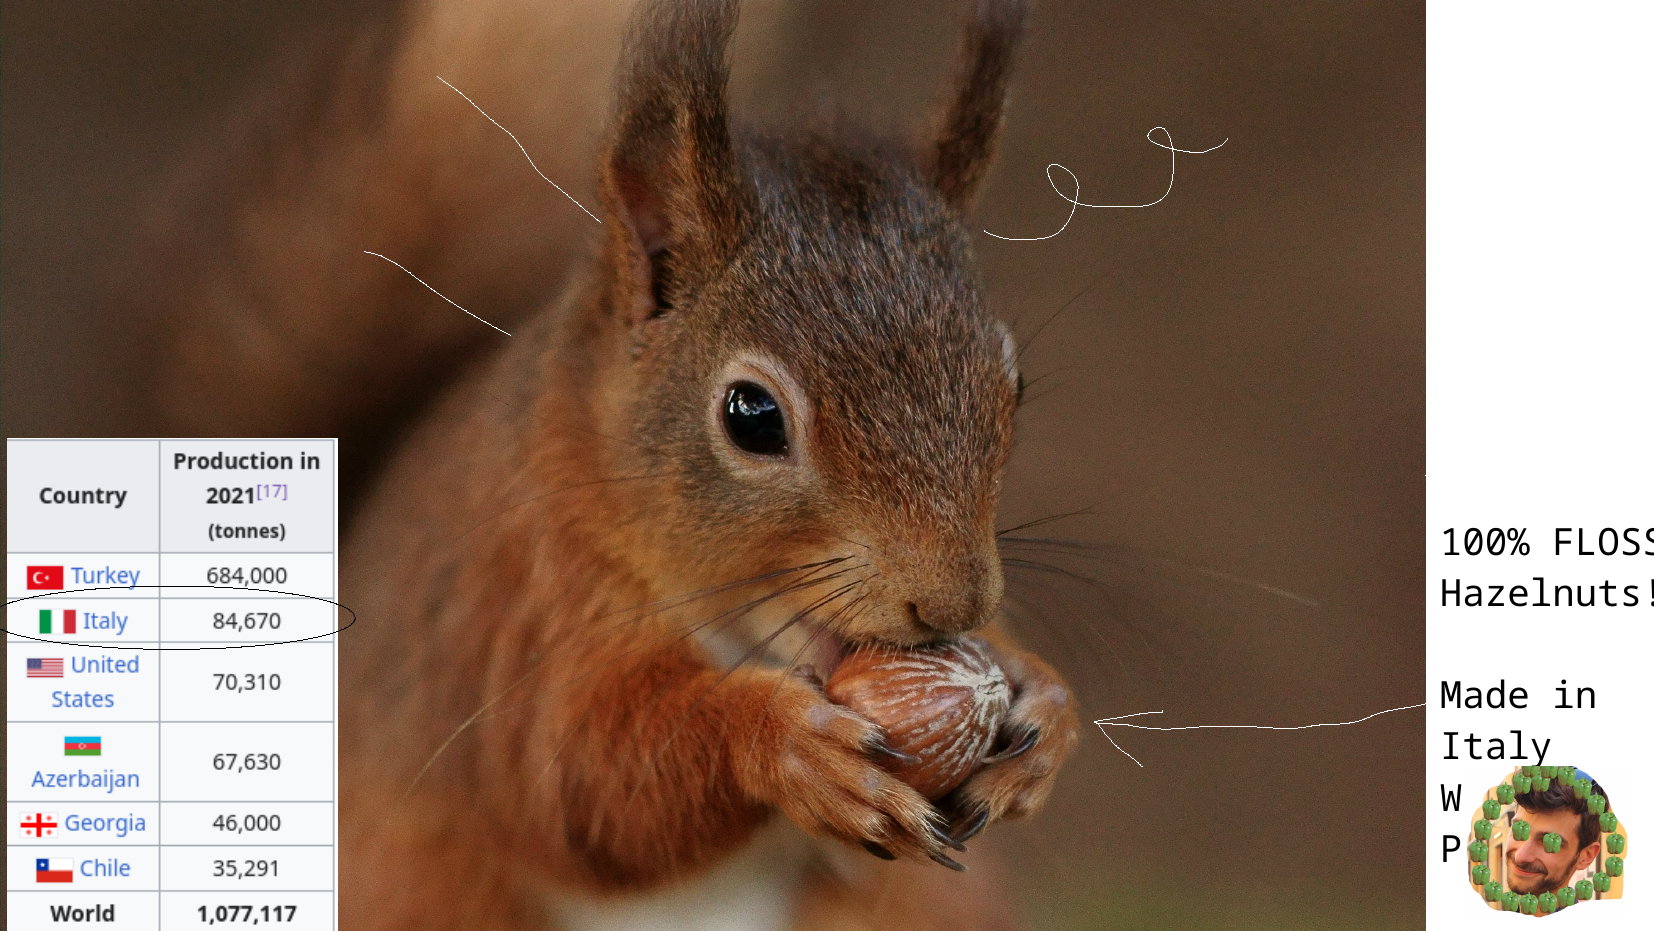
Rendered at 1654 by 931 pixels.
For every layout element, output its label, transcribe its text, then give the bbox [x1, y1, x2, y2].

text_box 100% FLOSS Hazelnuts! Made in Italy With Phorge [1425, 508, 1654, 788]
picture [0, 0, 1426, 931]
picture [1464, 766, 1631, 919]
